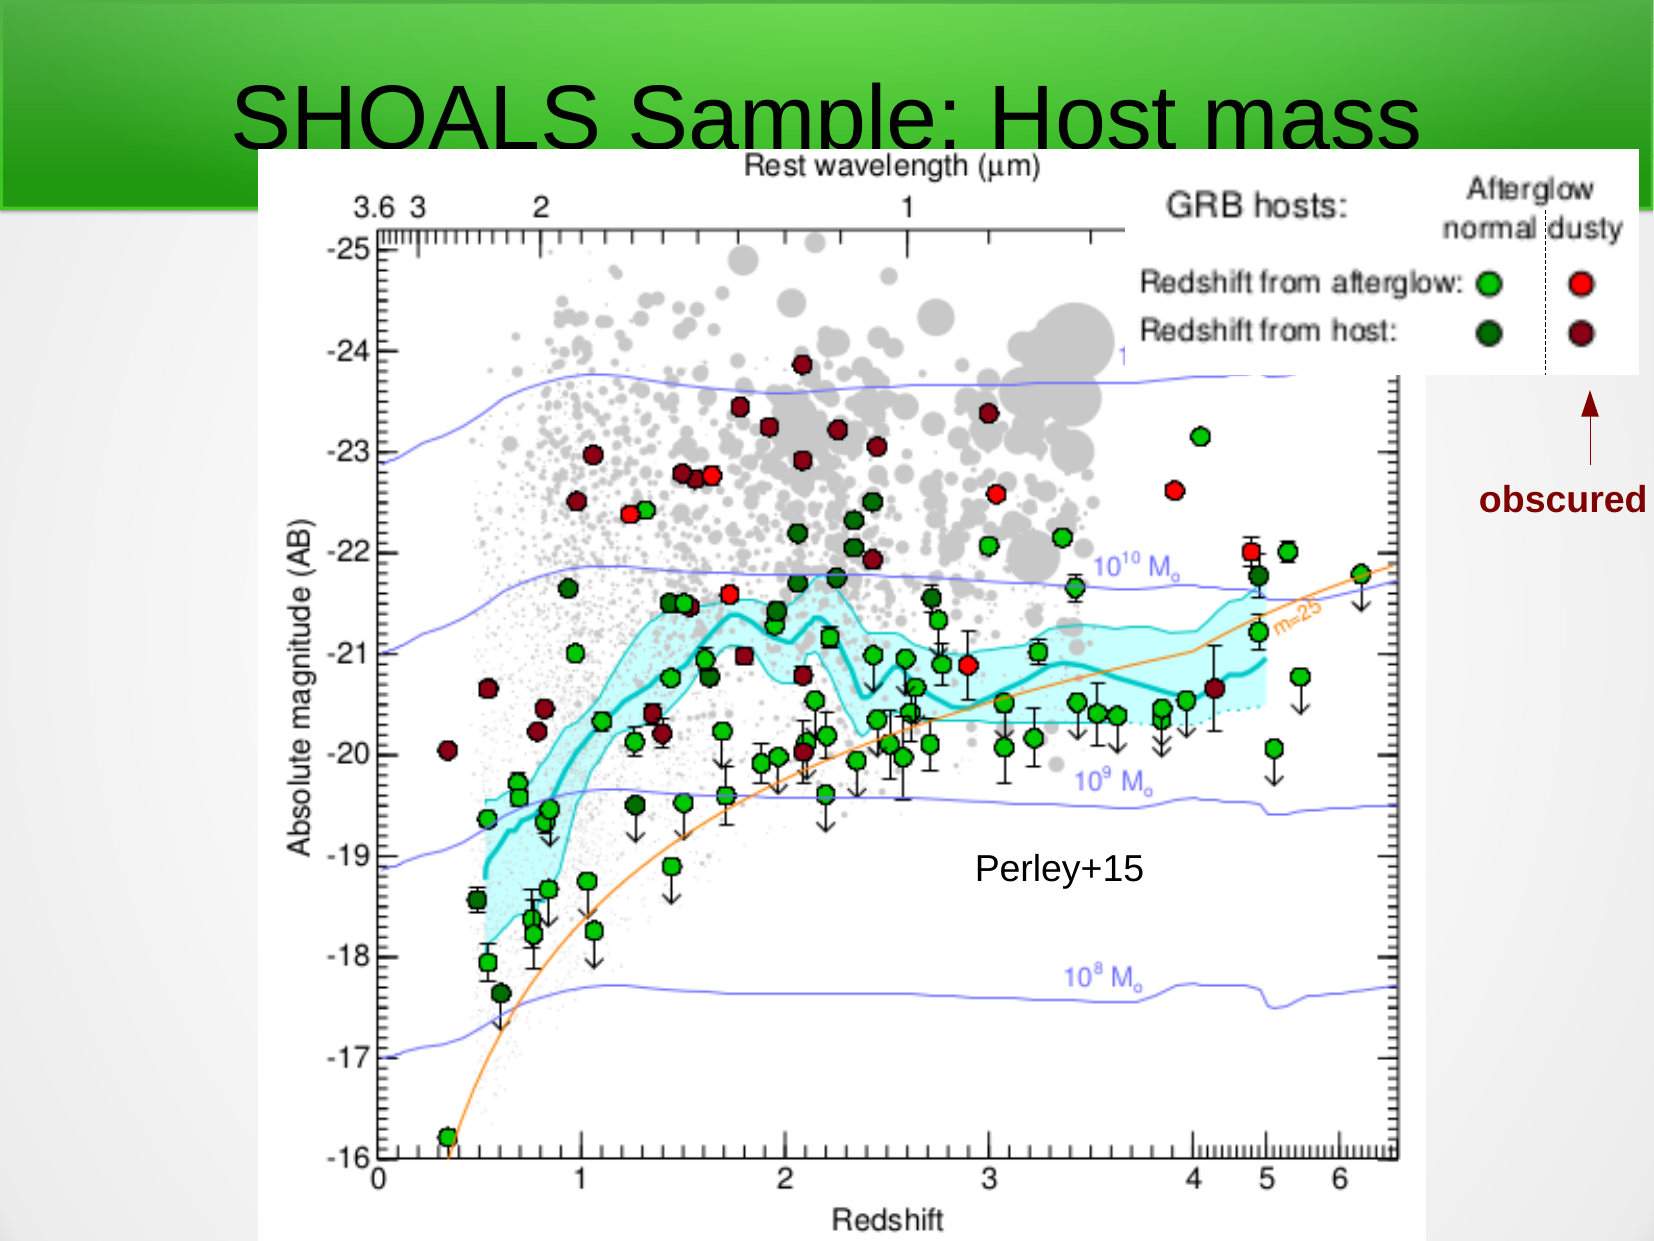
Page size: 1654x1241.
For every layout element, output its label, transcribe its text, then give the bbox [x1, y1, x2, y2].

picture [258, 149, 1639, 1241]
title SHOALS Sample: Host mass [82, 47, 1571, 189]
text_box Perley+15 [960, 840, 1351, 897]
text_box obscured [1464, 471, 1654, 529]
